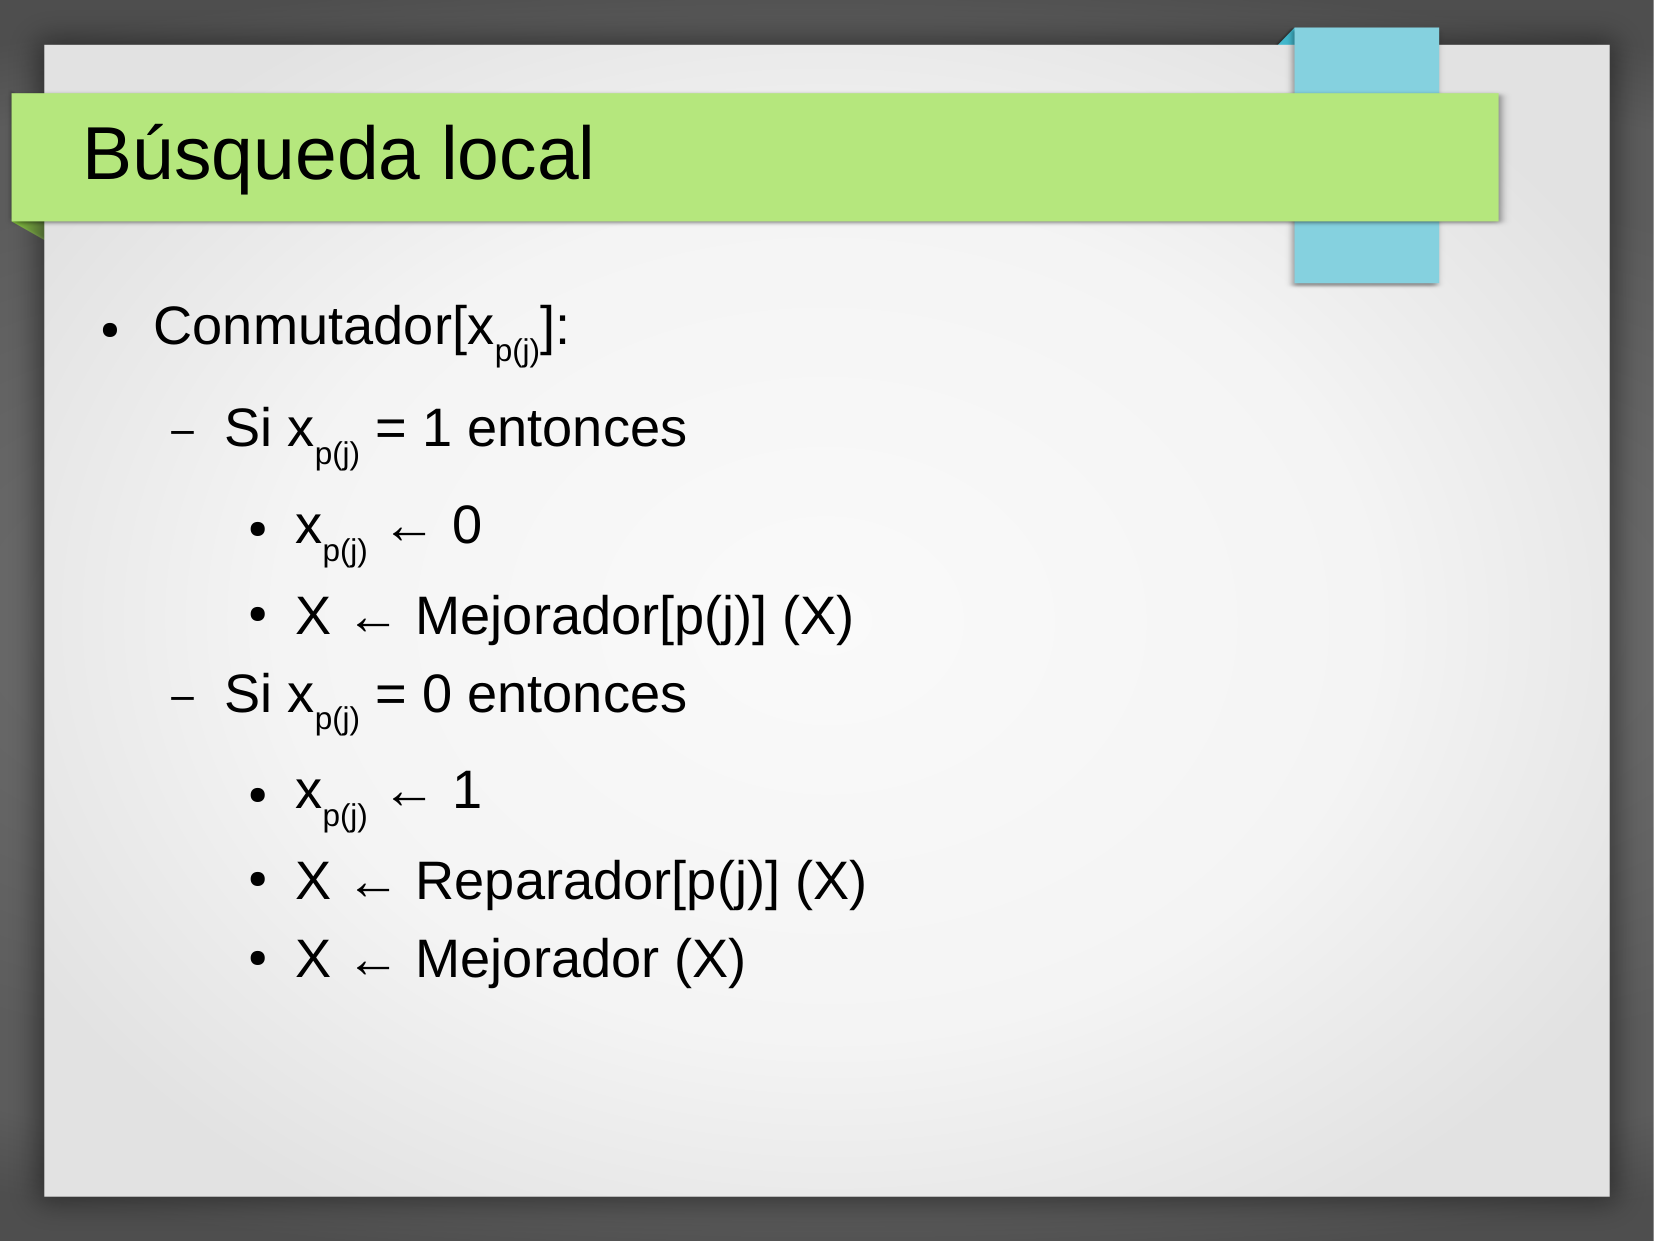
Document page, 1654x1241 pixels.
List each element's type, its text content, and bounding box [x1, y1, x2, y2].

list Conmutador[xp(j)]: Si xp(j) = 1 entonces xp(j) ← 0 X ← Mejorador[p(j)] (X) Si xp(j) = 0 entonces xp(j) ← 1 X ← Reparador[p(j)] (X) X ← Mejorador (X) [82, 295, 1571, 1015]
title Búsqueda local [82, 94, 1264, 213]
picture [0, 0, 1654, 1241]
